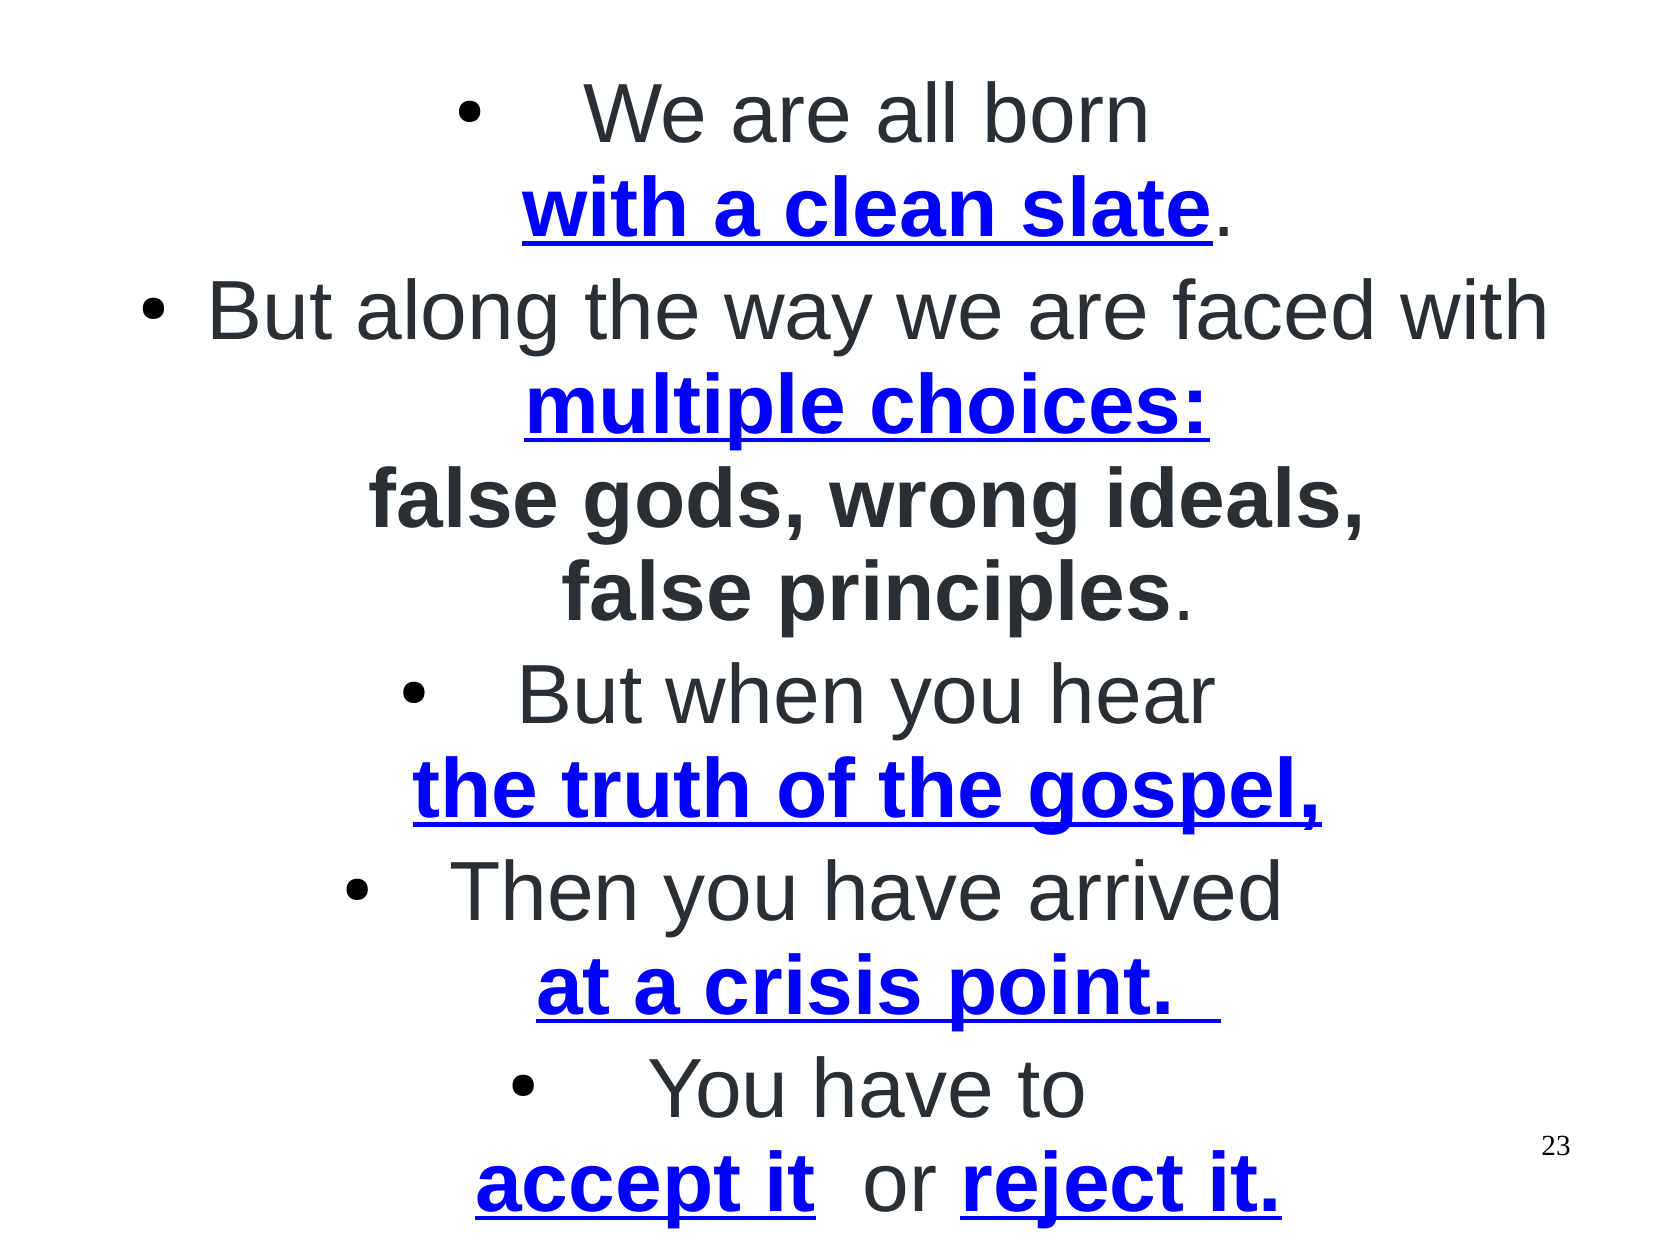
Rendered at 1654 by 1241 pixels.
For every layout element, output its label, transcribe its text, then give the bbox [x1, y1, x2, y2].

list We are all born with a clean slate. But along the way we are faced with multiple choices: false gods, wrong ideals, false principles. But when you hear the truth of the gospel, Then you have arrived at a crisis point. You have to accept it or reject it. [61, 66, 1637, 1230]
